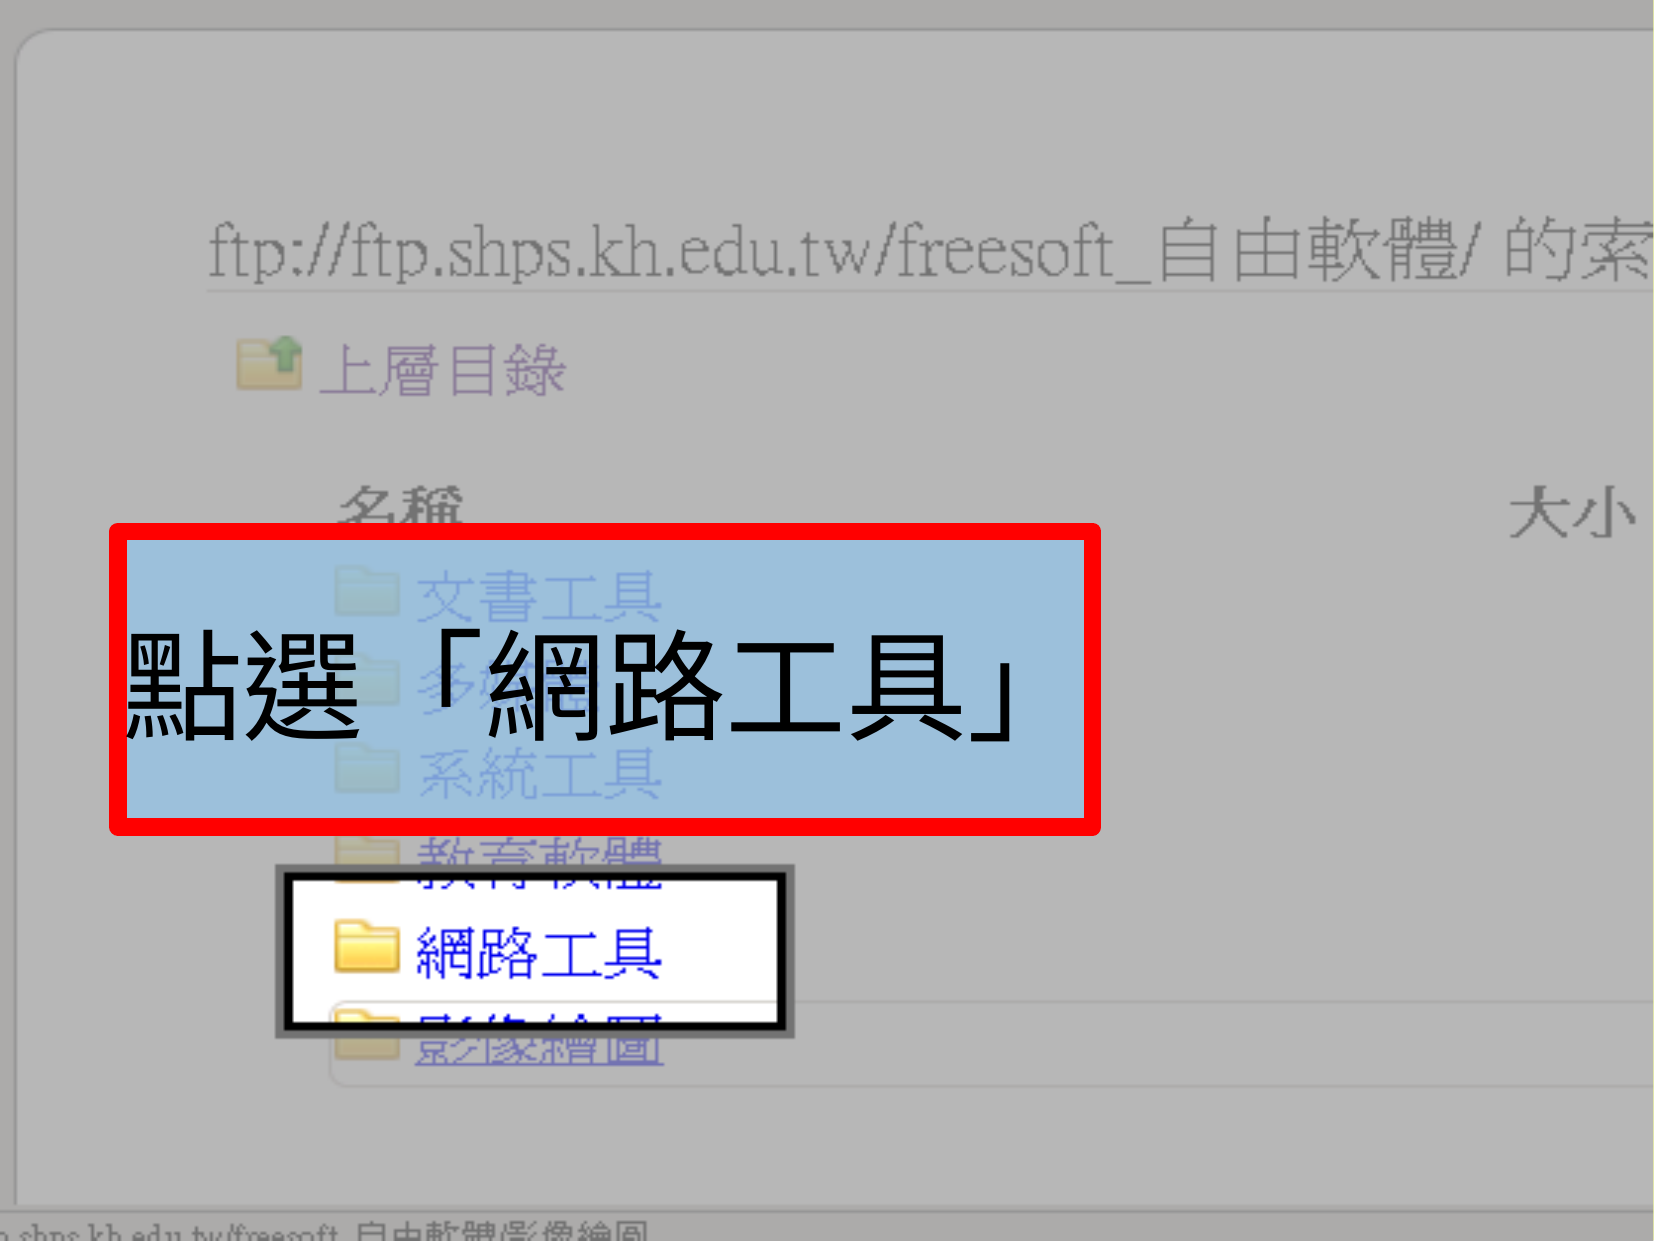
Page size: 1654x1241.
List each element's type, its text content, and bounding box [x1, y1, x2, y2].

picture [0, 0, 1654, 1241]
text_box 點選「網路工具」 [118, 531, 1093, 827]
